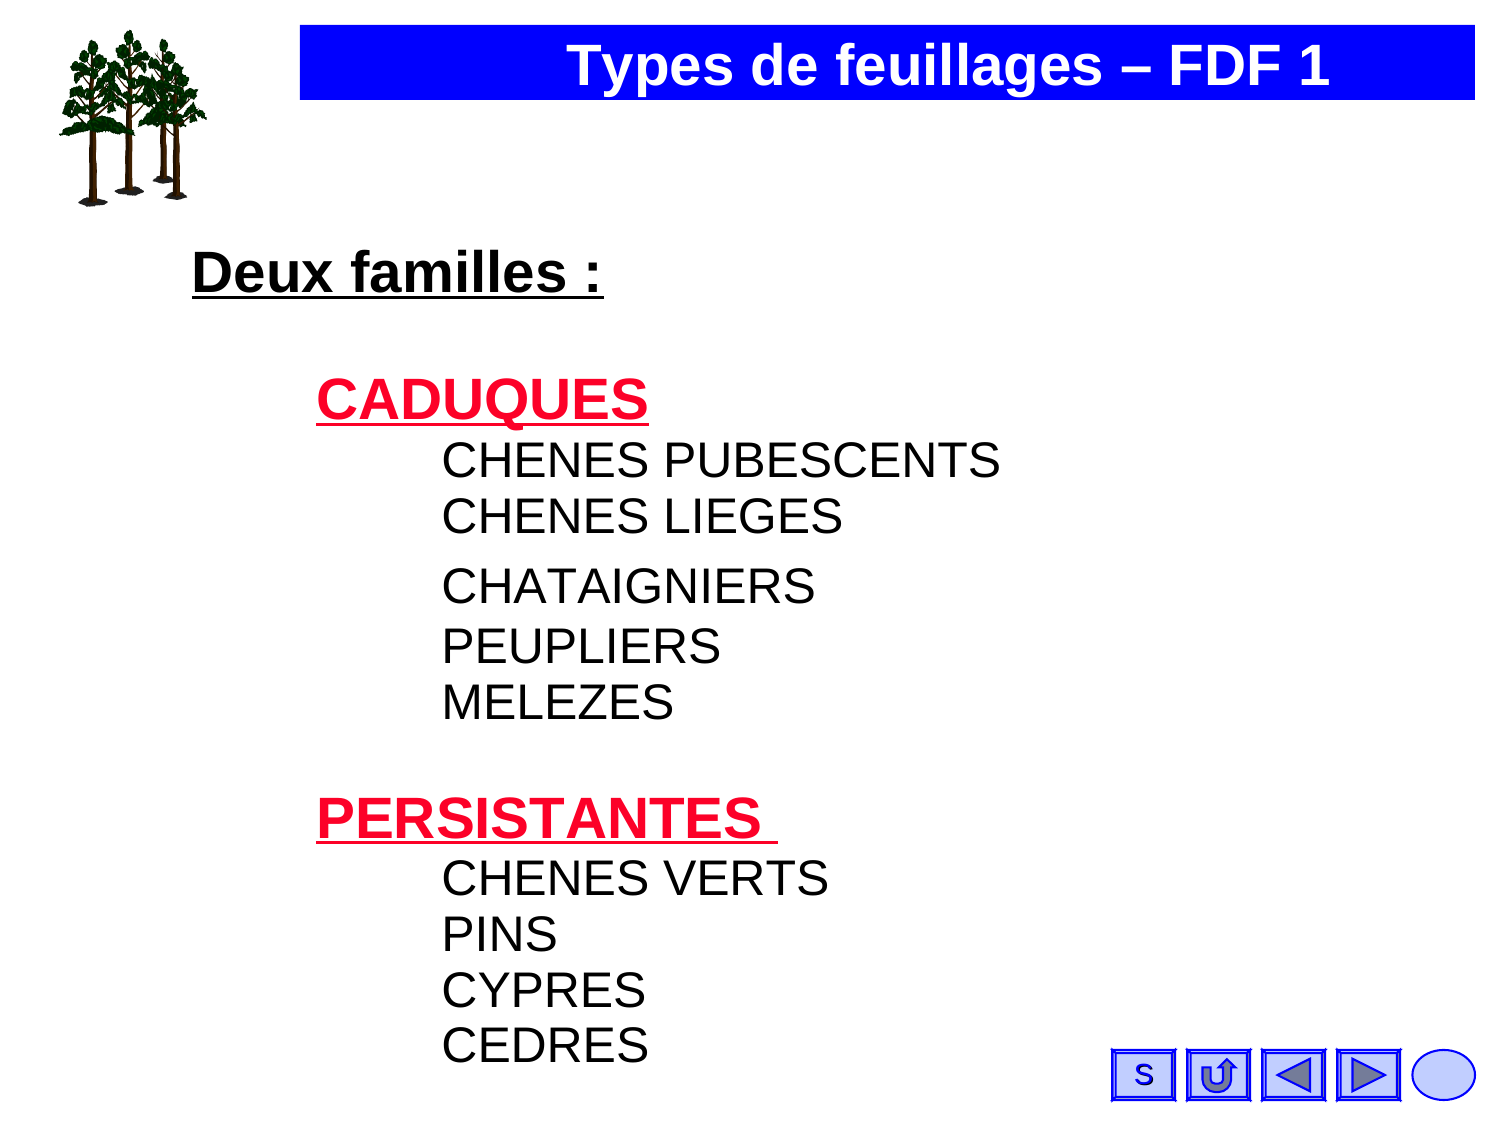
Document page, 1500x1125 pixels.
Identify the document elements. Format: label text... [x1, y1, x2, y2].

text_box Types de feuillages – FDF 1 [299, 24, 1475, 100]
text_box [1412, 1049, 1476, 1101]
text_box Deux familles : CADUQUES CHENES PUBESCENTS CHENES LIEGES CHATAIGNIERS PEUPLIERS MELEZES PERSISTANTES CHENES VERTS PINS CYPRES CEDRES [177, 236, 1359, 1094]
